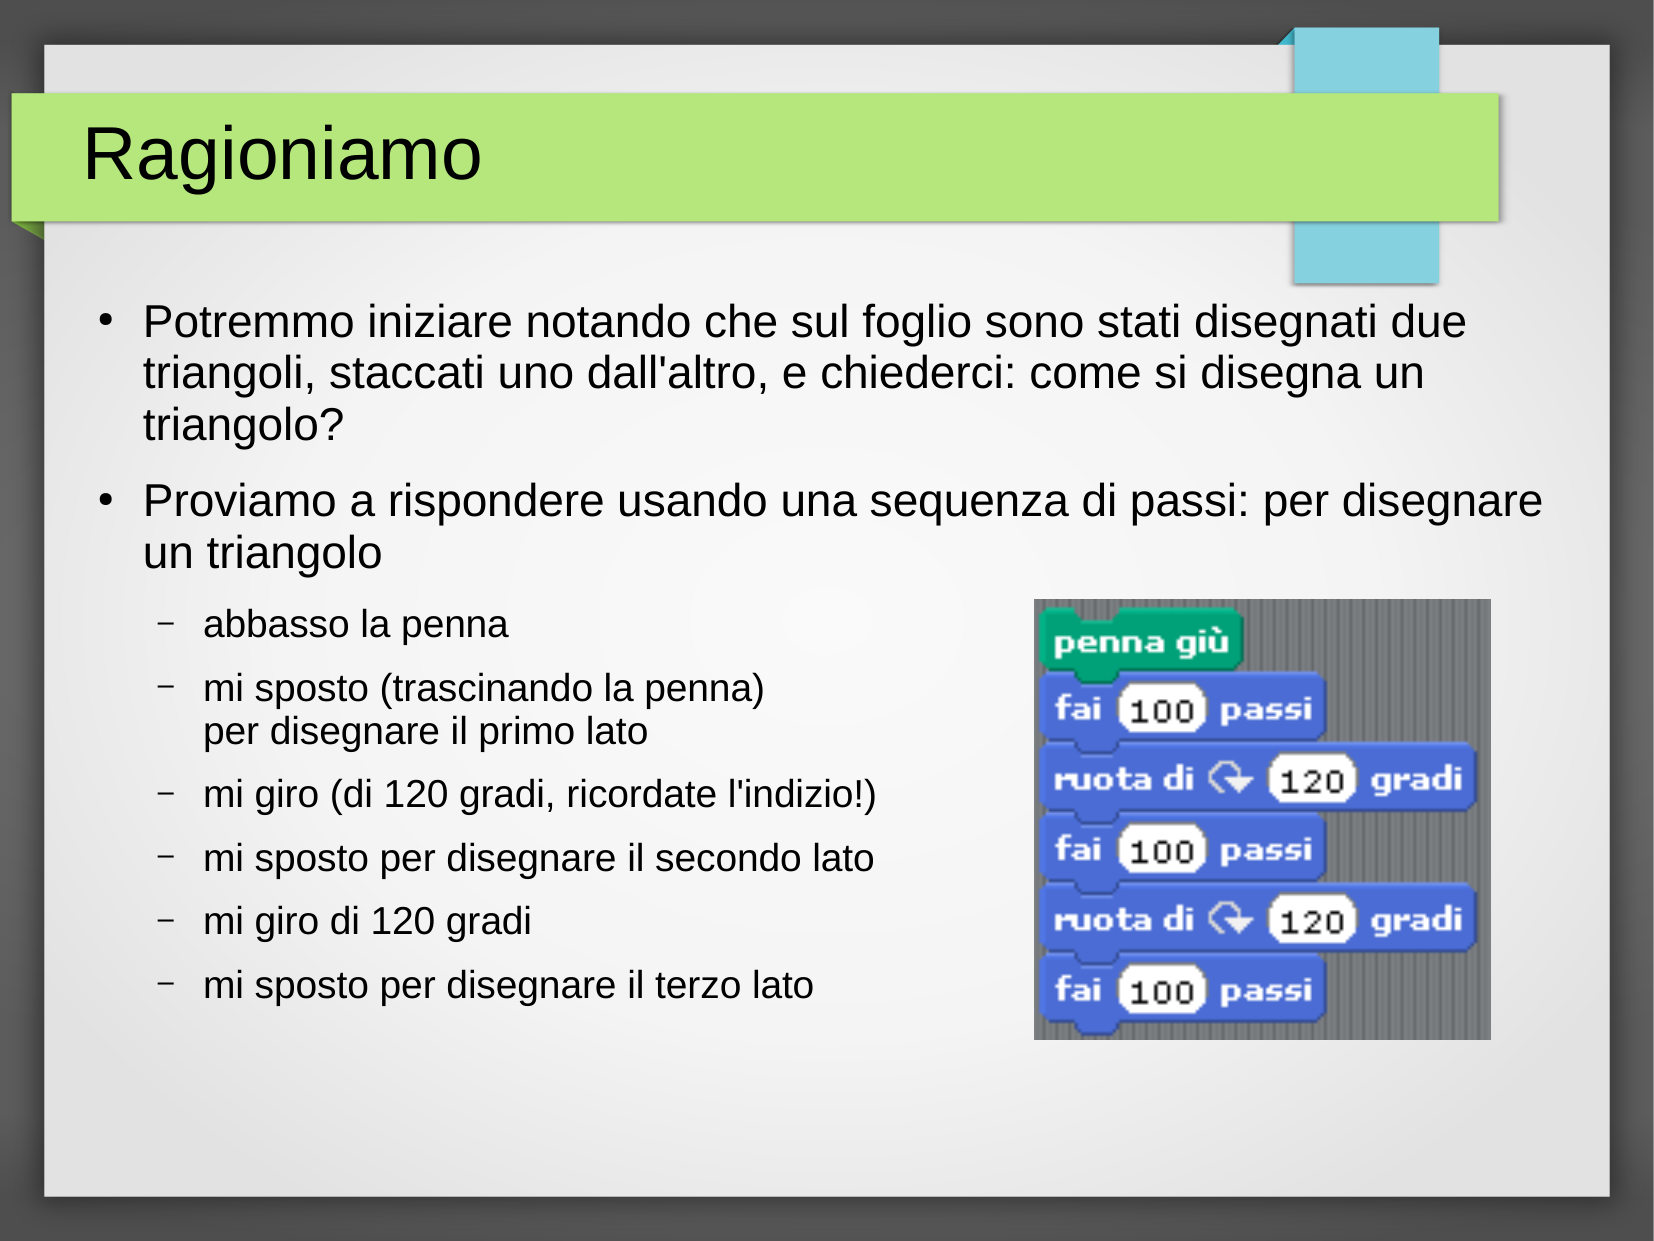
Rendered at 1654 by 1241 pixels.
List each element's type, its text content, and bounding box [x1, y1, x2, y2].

picture [0, 0, 1654, 1241]
list Potremmo iniziare notando che sul foglio sono stati disegnati due triangoli, staccati uno dall'altro, e chiederci: come si disegna un triangolo? Proviamo a rispondere usando una sequenza di passi: per disegnare un triangolo abbasso la penna mi sposto (trascinando la penna) per disegnare il primo lato mi giro (di 120 gradi, ricordate l'indizio!) mi sposto per disegnare il secondo lato mi giro di 120 gradi mi sposto per disegnare il terzo lato [82, 295, 1571, 1015]
title Ragioniamo [82, 94, 1264, 213]
